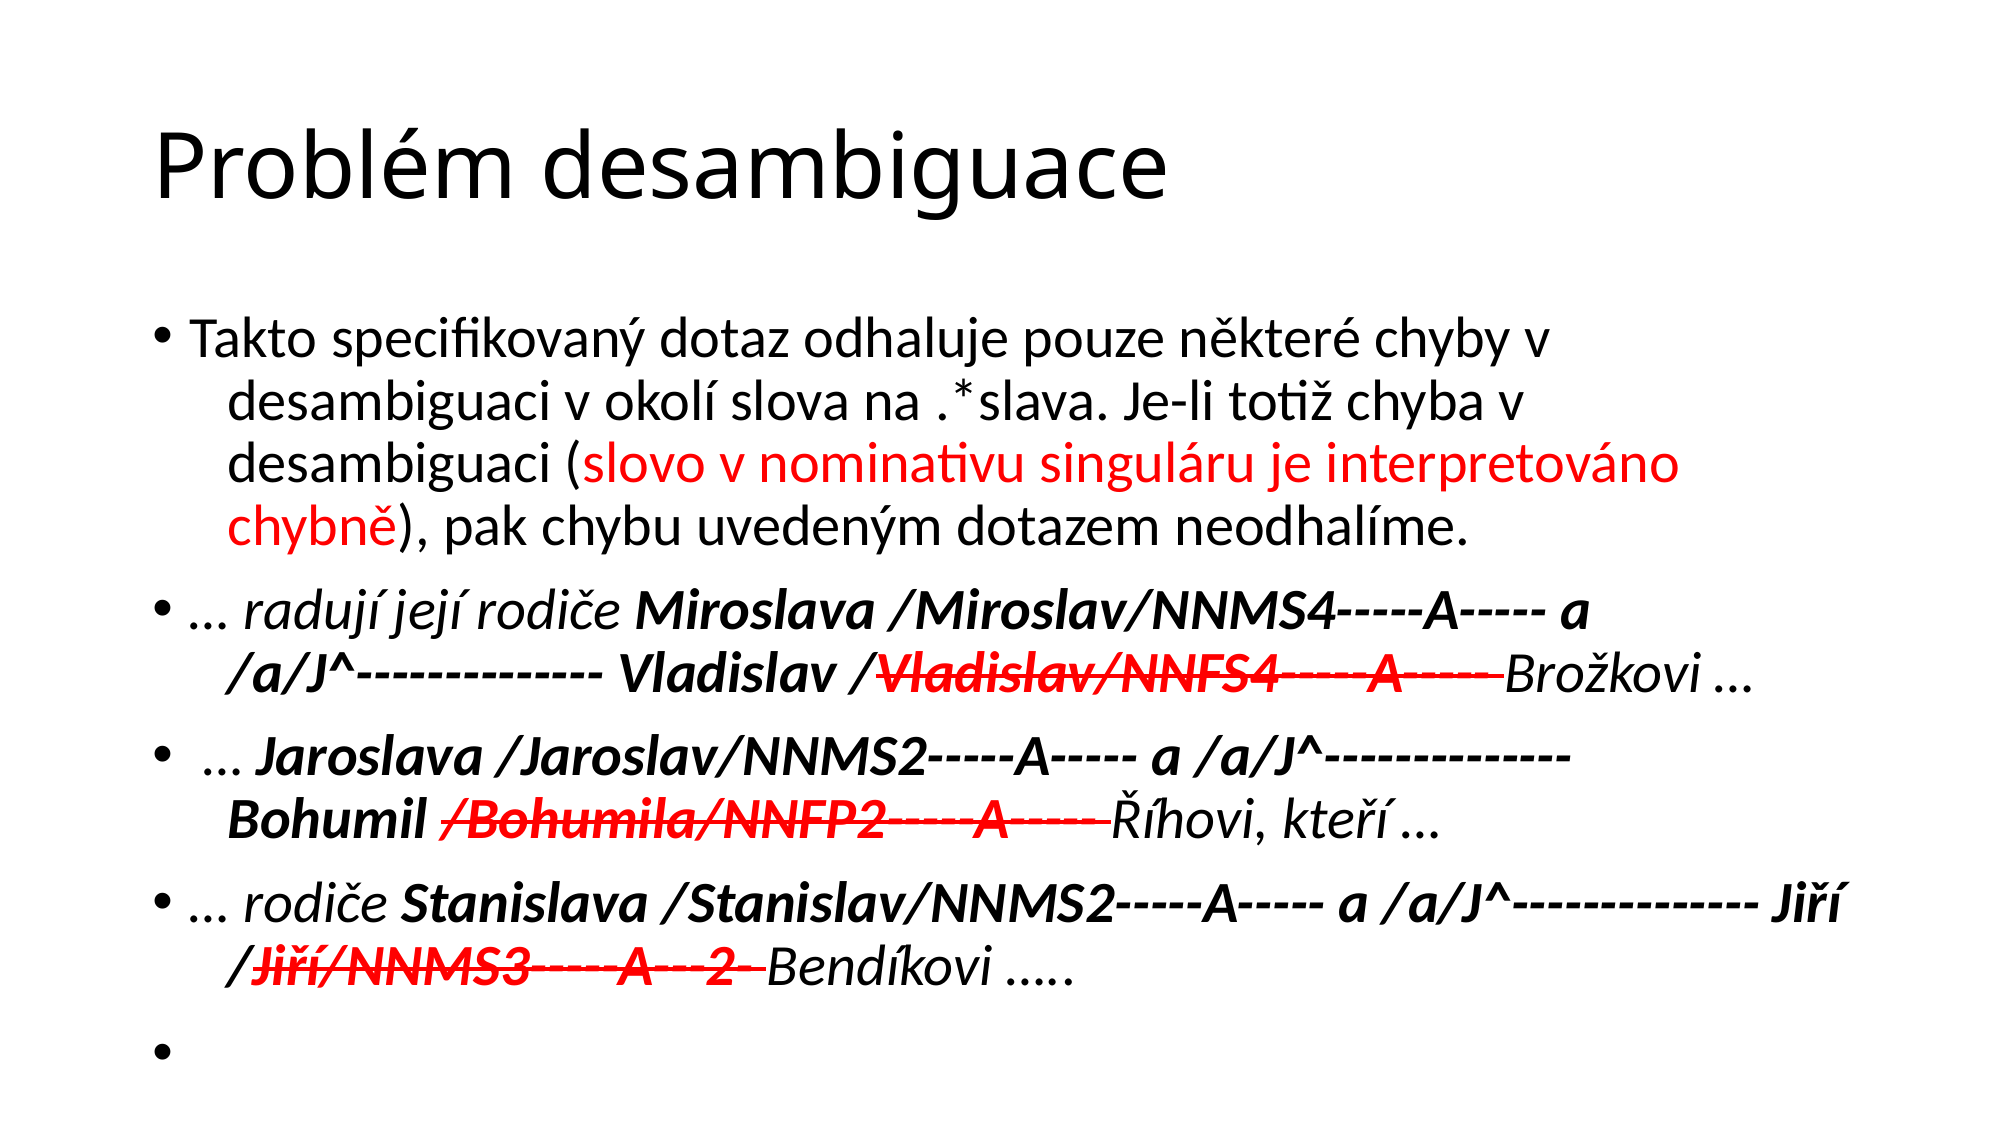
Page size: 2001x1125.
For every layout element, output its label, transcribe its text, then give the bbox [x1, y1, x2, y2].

title Problém desambiguace [137, 59, 1863, 278]
list Takto specifikovaný dotaz odhaluje pouze některé chyby v desambiguaci v okolí slova na .*slava. Je-li totiž chyba v desambiguaci (slovo v nominativu singuláru je interpretováno chybně), pak chybu uvedeným dotazem neodhalíme. … radují její rodiče Miroslava /Miroslav/NNMS4-----A----- a /a/J^-------------- Vladislav /Vladislav/NNFS4-----A----- Brožkovi … … Jaroslava /Jaroslav/NNMS2-----A----- a /a/J^-------------- Bohumil /Bohumila/NNFP2-----A----- Říhovi, kteří … … rodiče Stanislava /Stanislav/NNMS2-----A----- a /a/J^-------------- Jiří /Jiří/NNMS3-----A---2- Bendíkovi ….. [137, 299, 1863, 1014]
